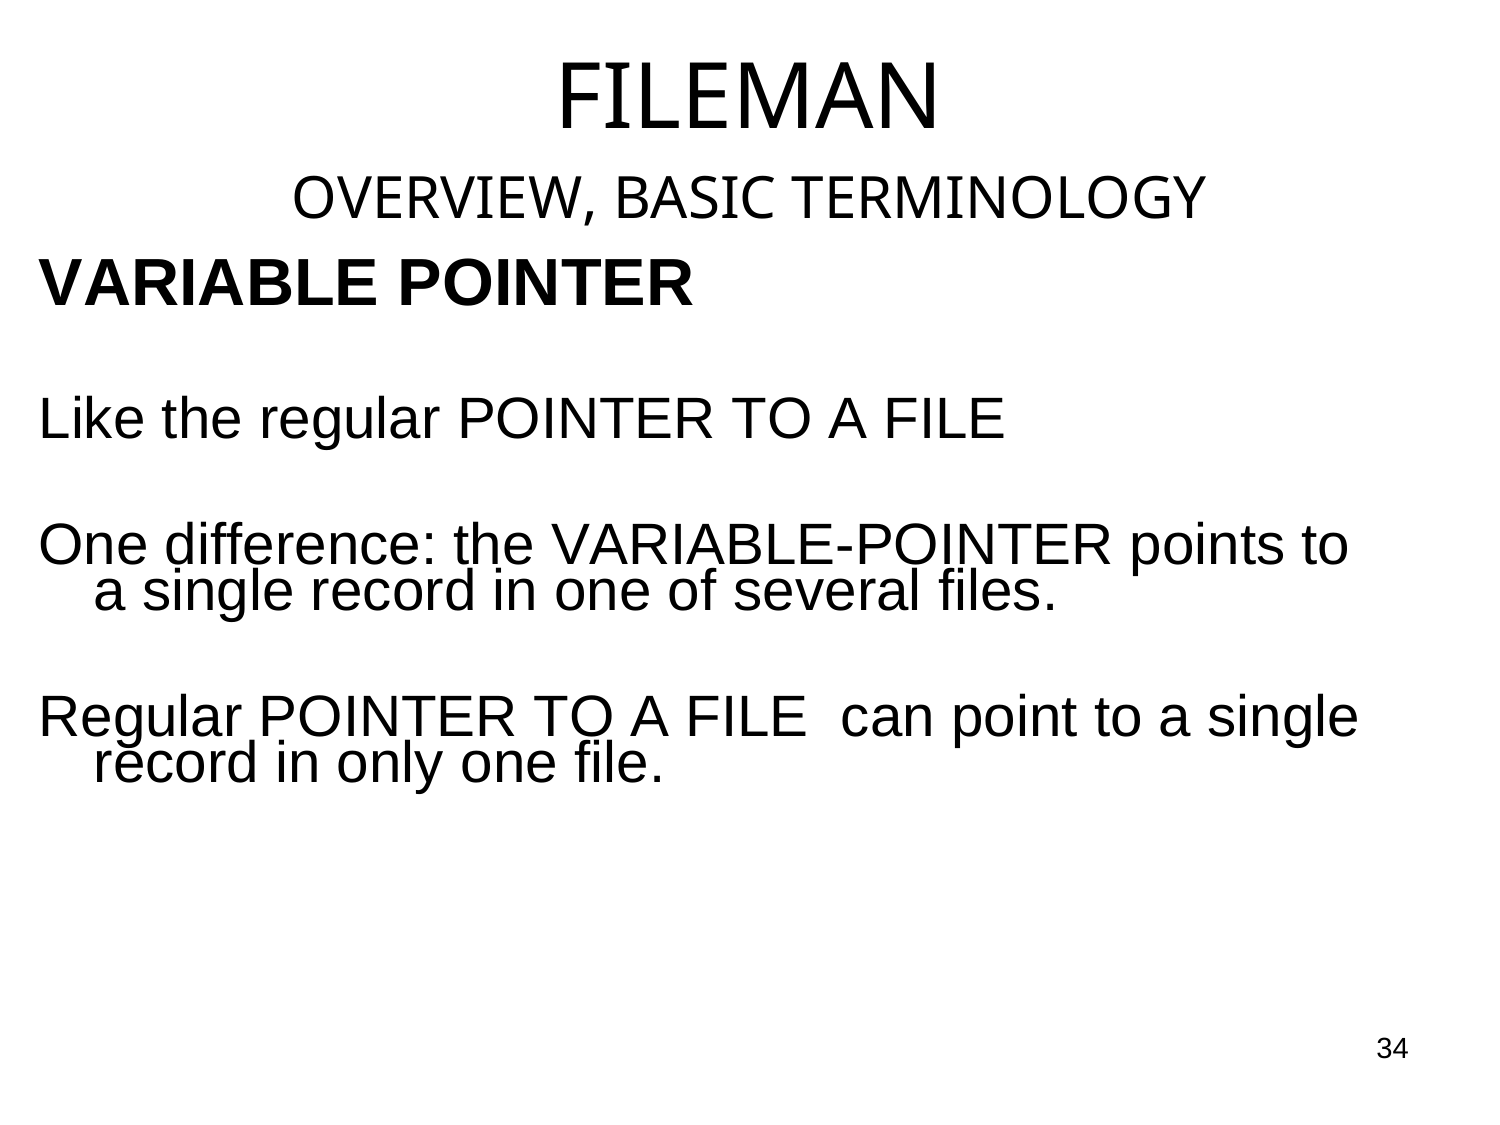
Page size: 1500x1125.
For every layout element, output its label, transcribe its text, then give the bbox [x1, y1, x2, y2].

title FILEMAN OVERVIEW, BASIC TERMINOLOGY [75, 27, 1424, 239]
list VARIABLE POINTER Like the regular POINTER TO A FILE One difference: the VARIABLE-POINTER points to a single record in one of several files. Regular POINTER TO A FILE can point to a single record in only one file. [38, 262, 1388, 1015]
